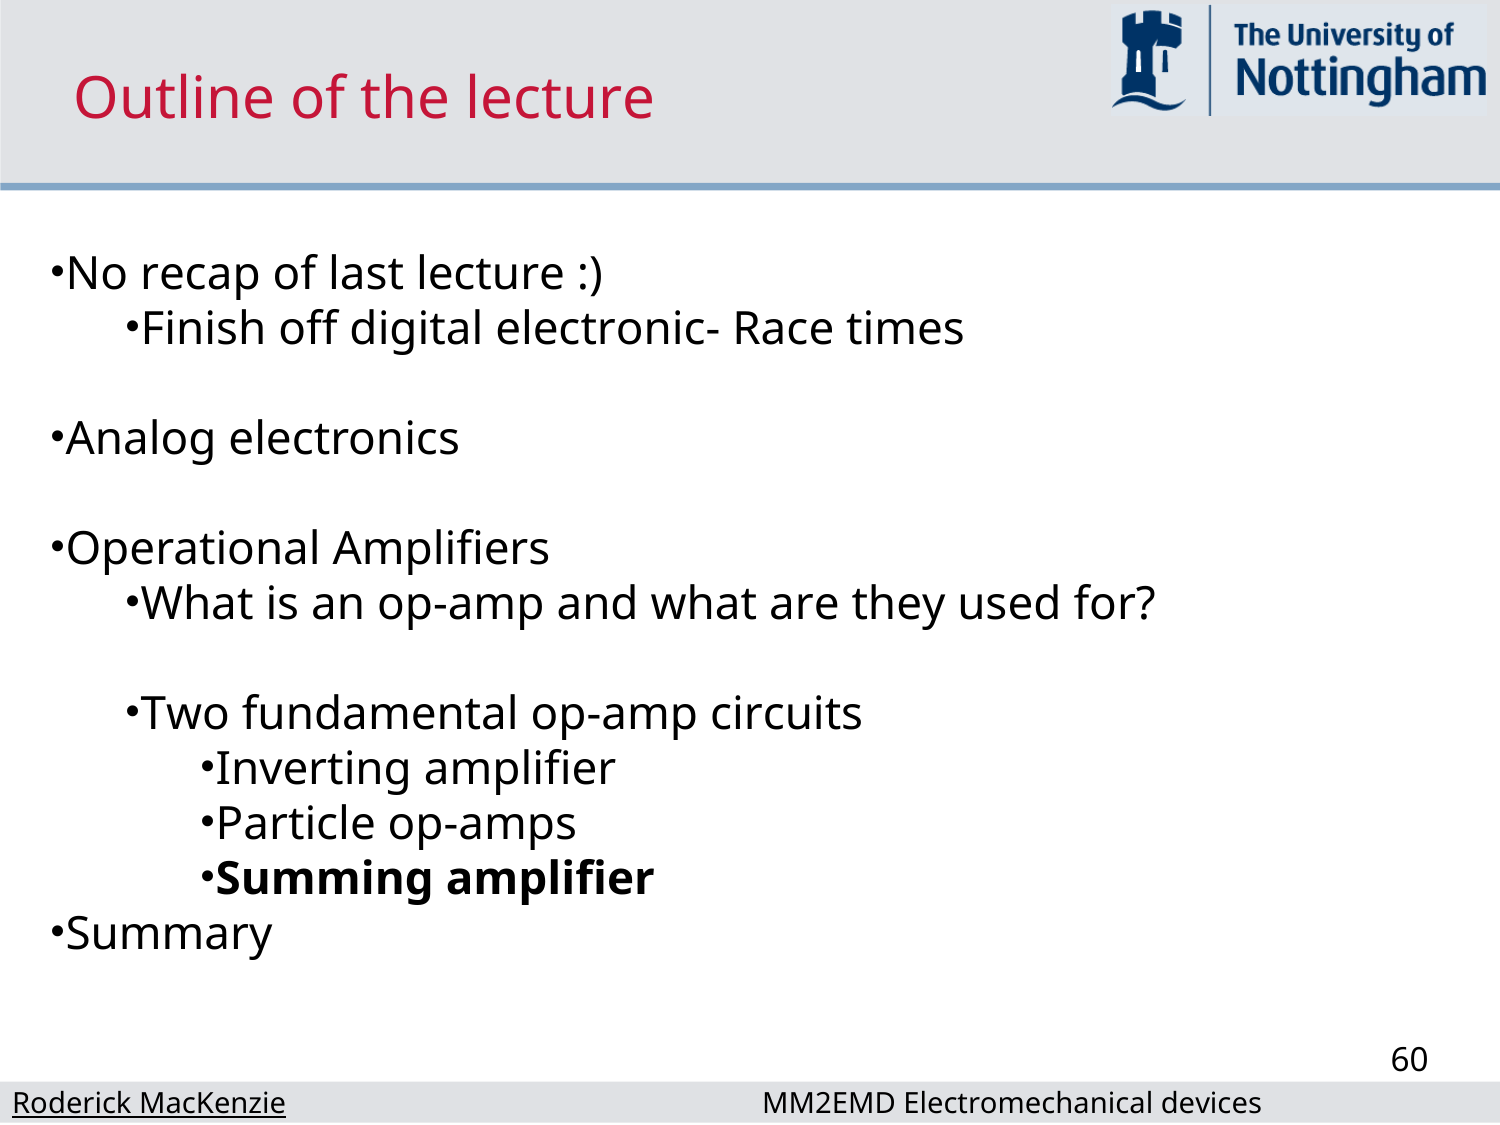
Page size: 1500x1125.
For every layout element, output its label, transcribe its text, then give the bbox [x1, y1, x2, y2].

picture [1111, 4, 1487, 116]
title Outline of the lecture [59, 43, 1297, 148]
text_box <number> [1375, 1030, 1500, 1101]
text_box No recap of last lecture :) Finish off digital electronic- Race times Analog electronics Operational Amplifiers What is an op-amp and what are they used for? Two fundamental op-amp circuits Inverting amplifier Particle op-amps Summing amplifier Summary [34, 236, 1477, 1022]
